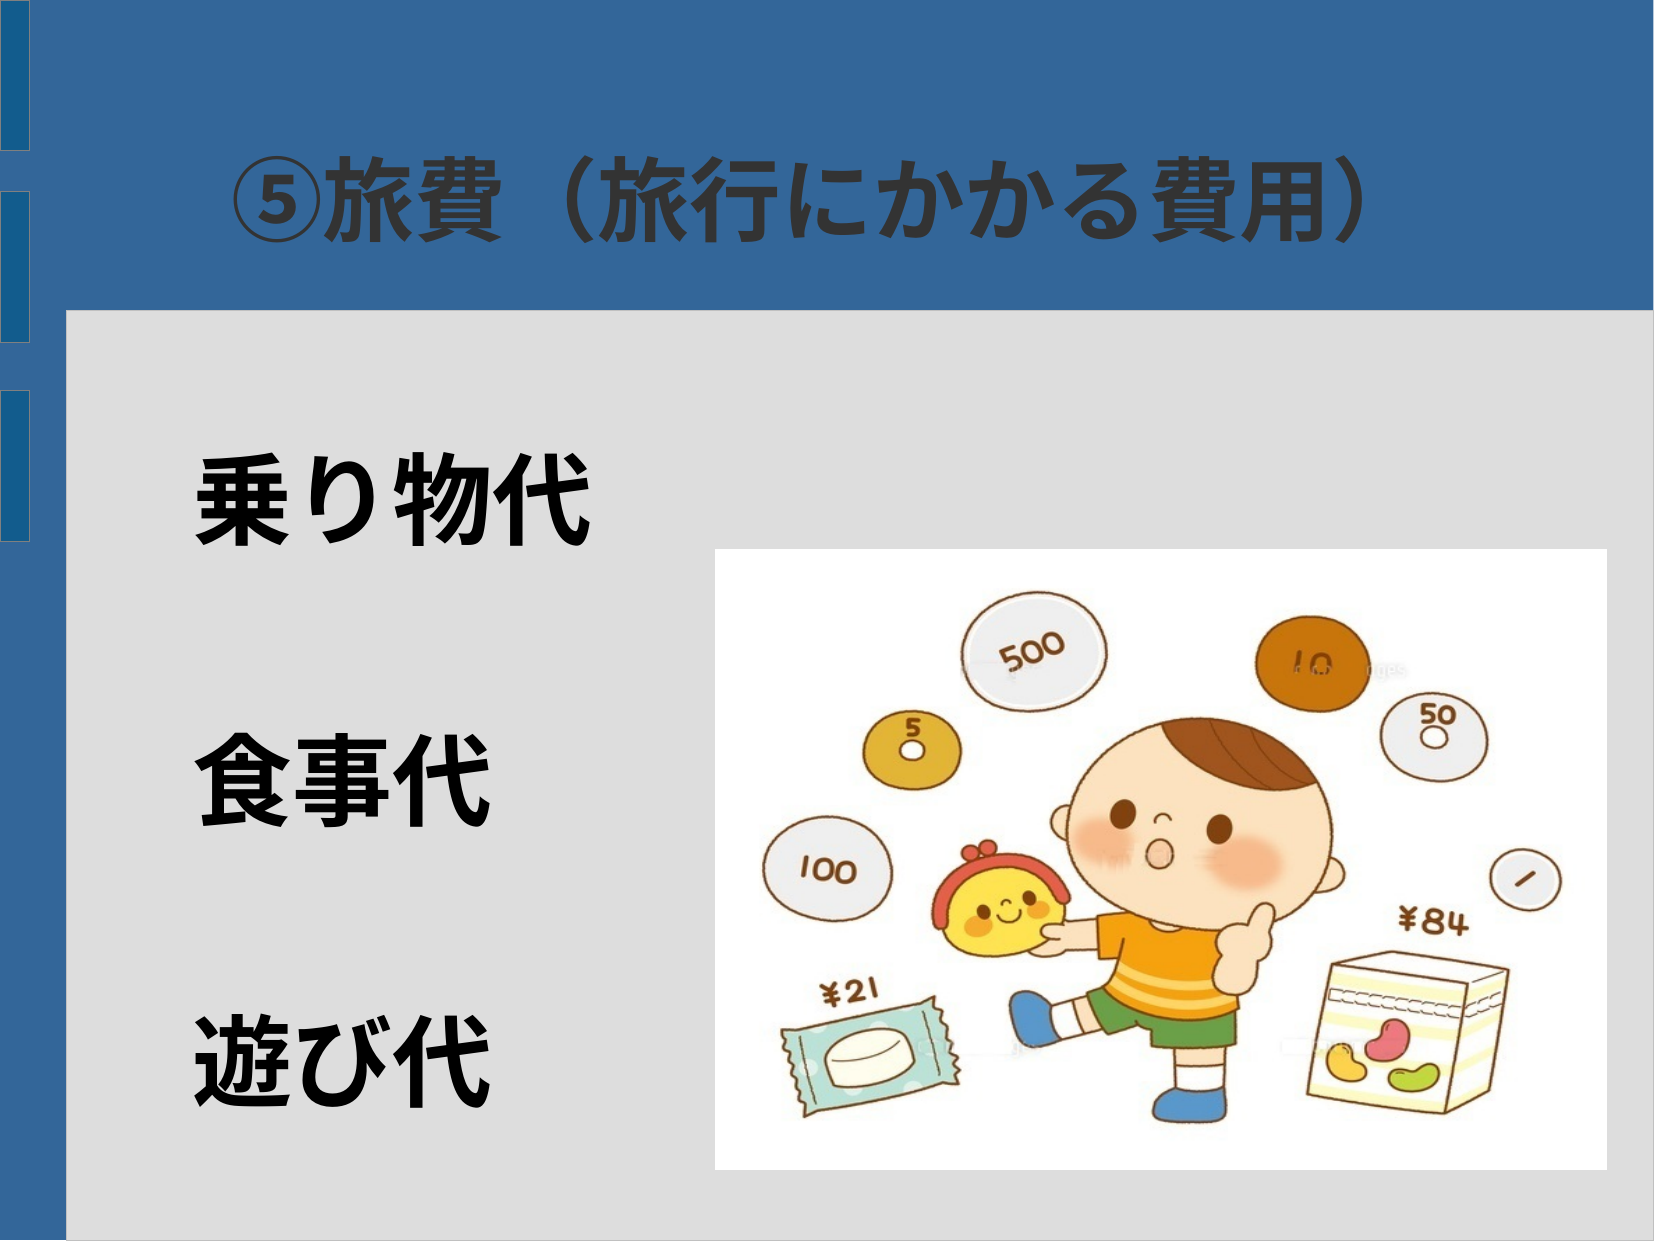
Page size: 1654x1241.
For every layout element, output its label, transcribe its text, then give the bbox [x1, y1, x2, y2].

picture [715, 549, 1607, 1170]
title ⑤旅費（旅行にかかる費用） [121, 91, 1534, 299]
list 乗り物代 食事代 遊び代 宿泊代 [121, 421, 780, 1122]
